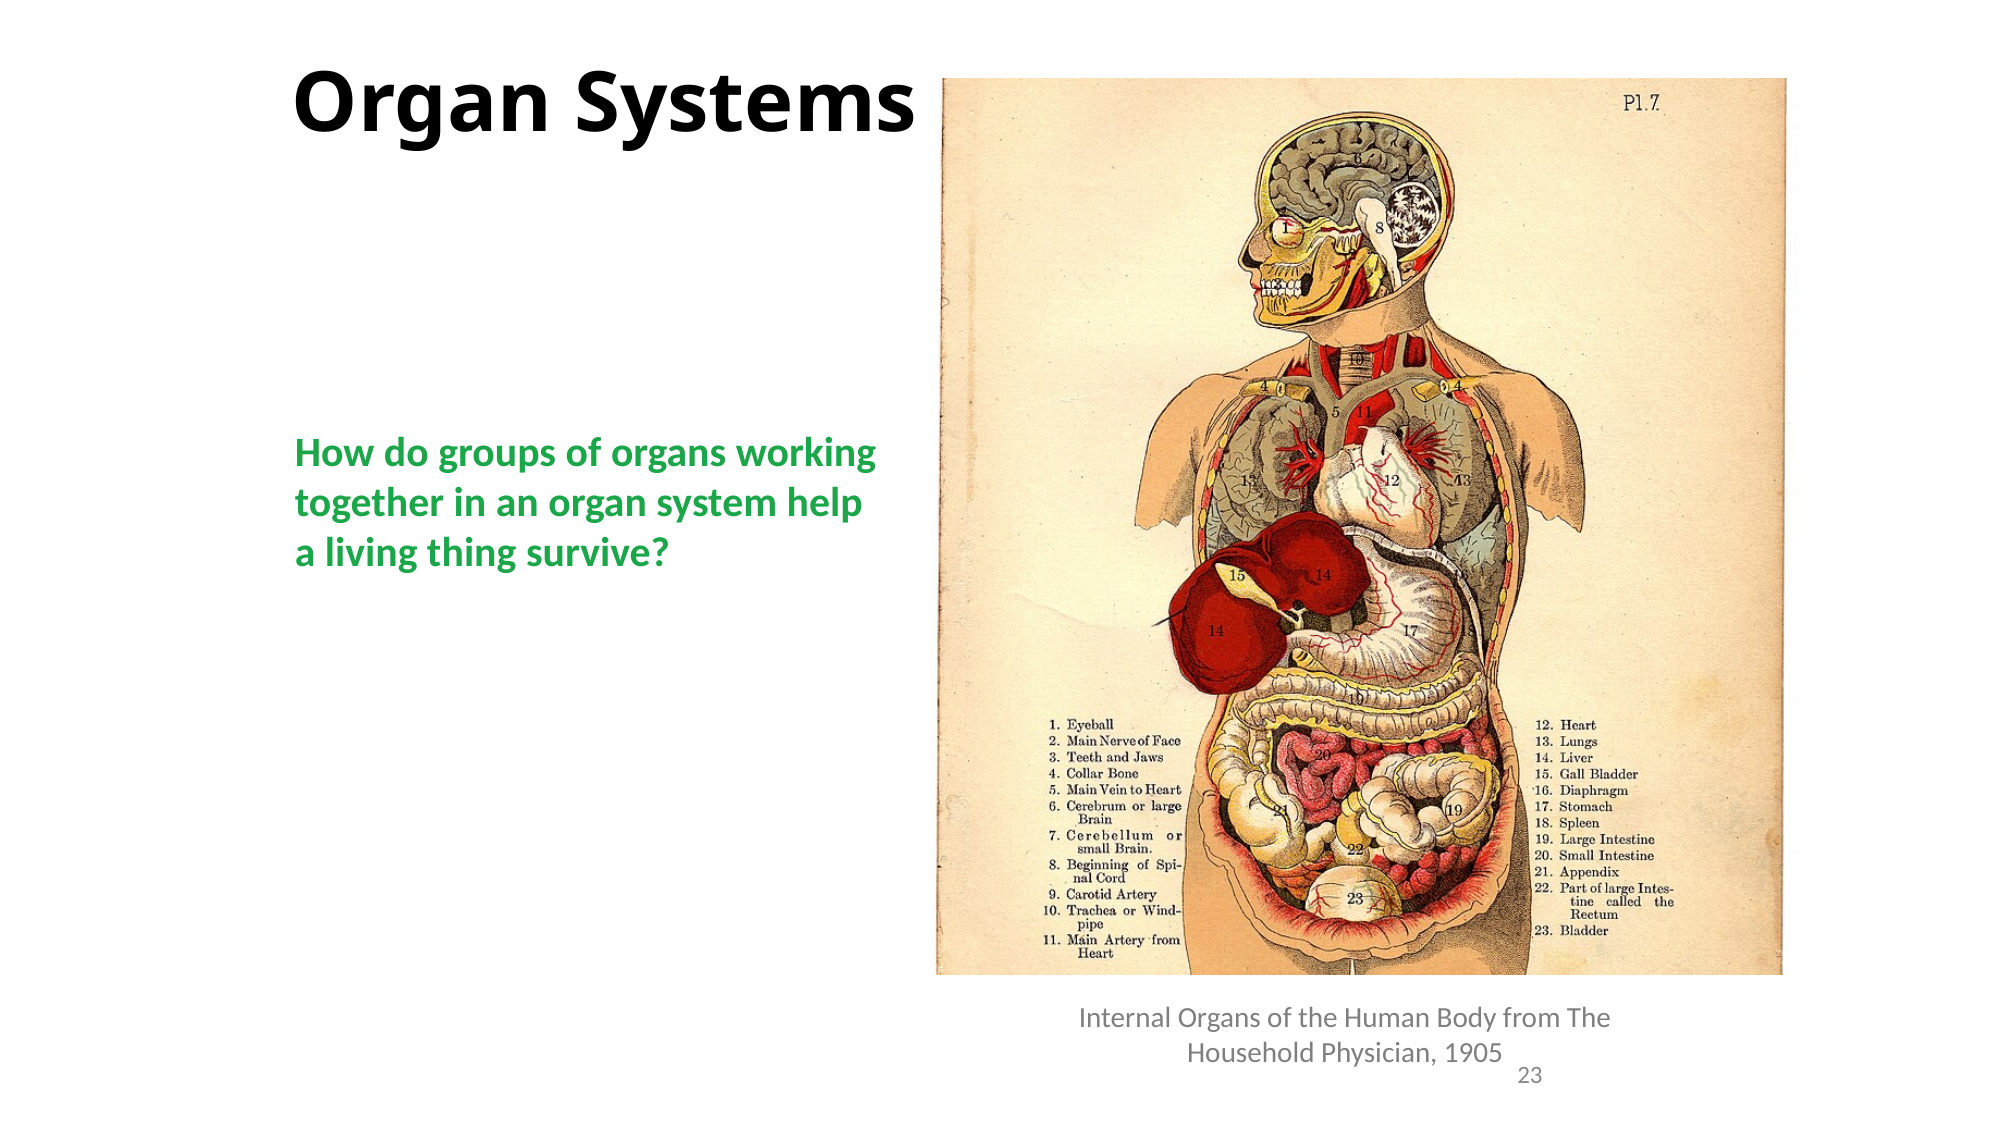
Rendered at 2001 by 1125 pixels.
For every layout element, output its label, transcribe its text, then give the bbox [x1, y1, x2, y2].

slide_number 23 [1502, 1043, 1948, 1104]
text_box Organ Systems [276, 22, 1670, 187]
text_box Internal Organs of the Human Body from The Household Physician, 1905 [1020, 991, 1670, 1077]
picture [930, 78, 1801, 975]
text_box How do groups of organs working together in an organ system help a living thing survive? [279, 417, 907, 585]
